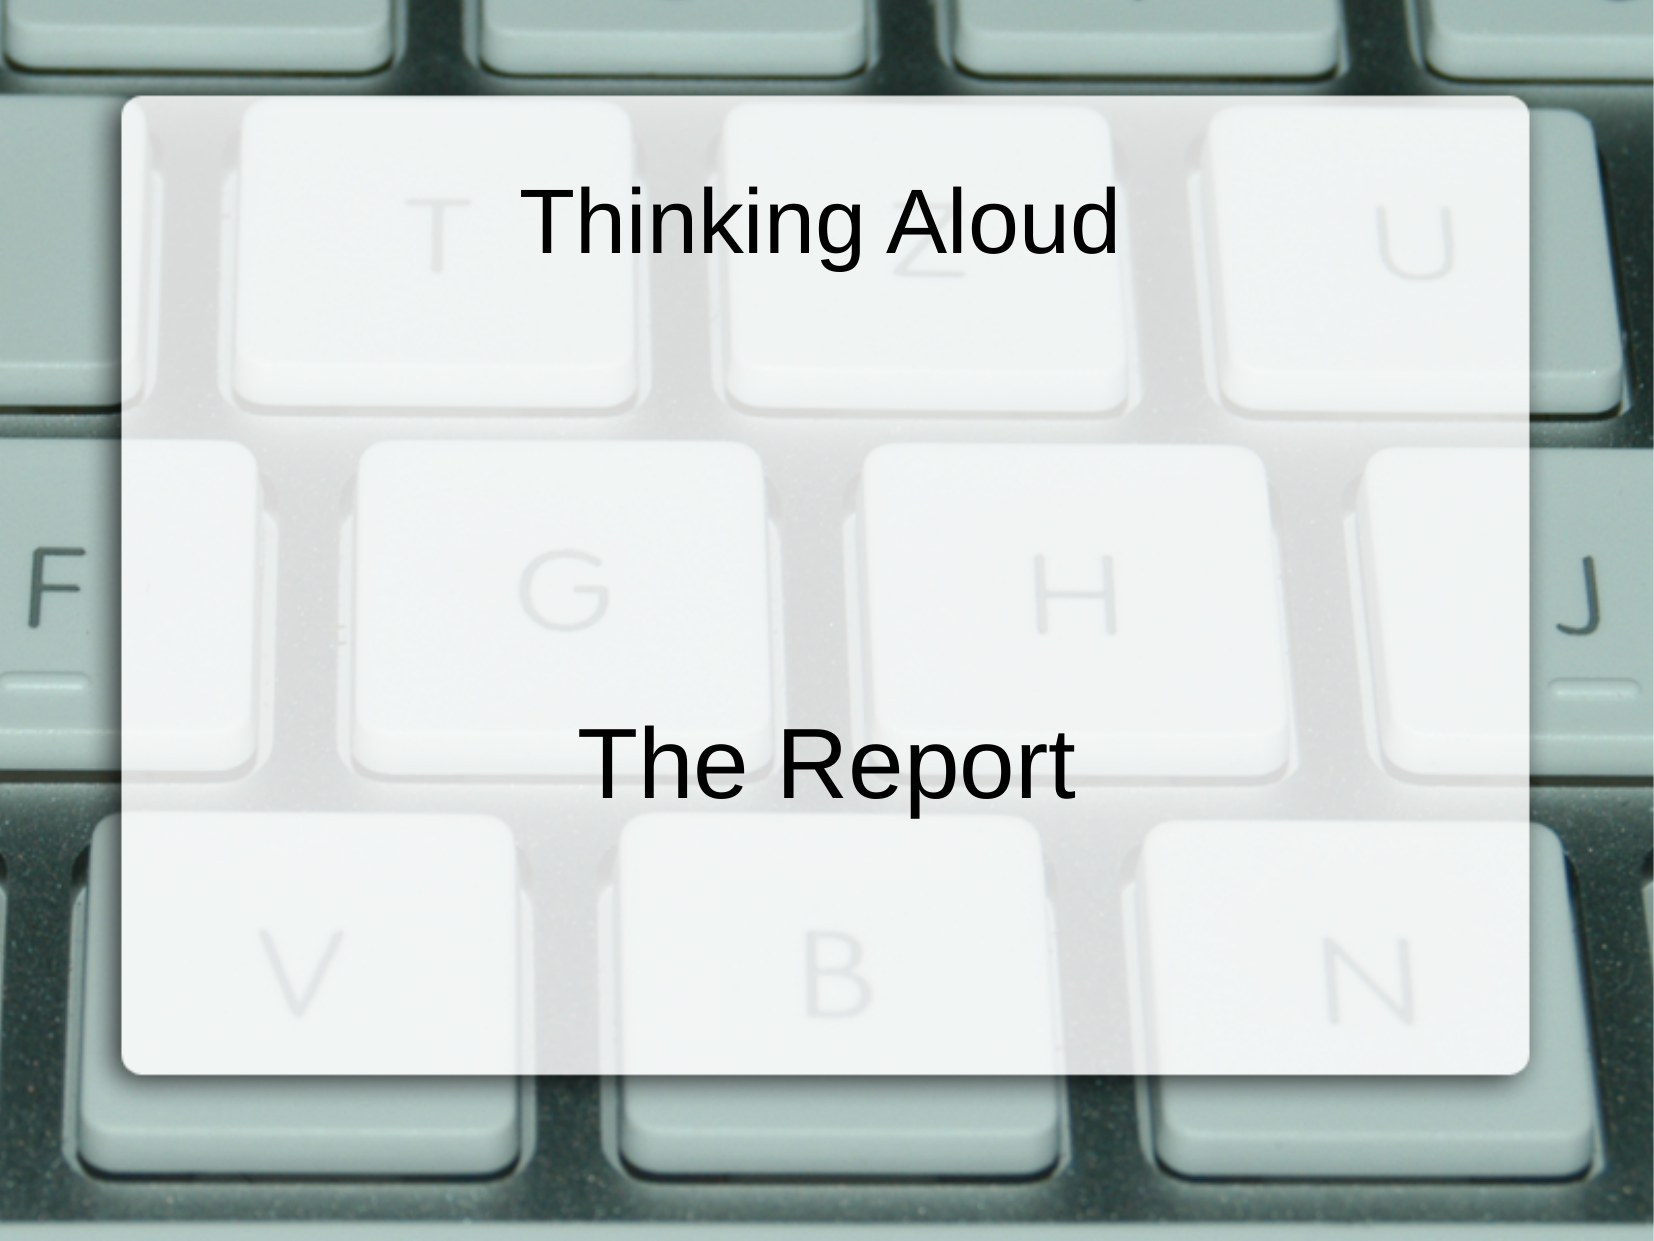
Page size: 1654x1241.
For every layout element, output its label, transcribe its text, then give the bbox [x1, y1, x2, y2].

picture [0, 0, 1654, 1241]
title Thinking Aloud [135, 117, 1506, 325]
subtitle The Report [147, 354, 1506, 1173]
